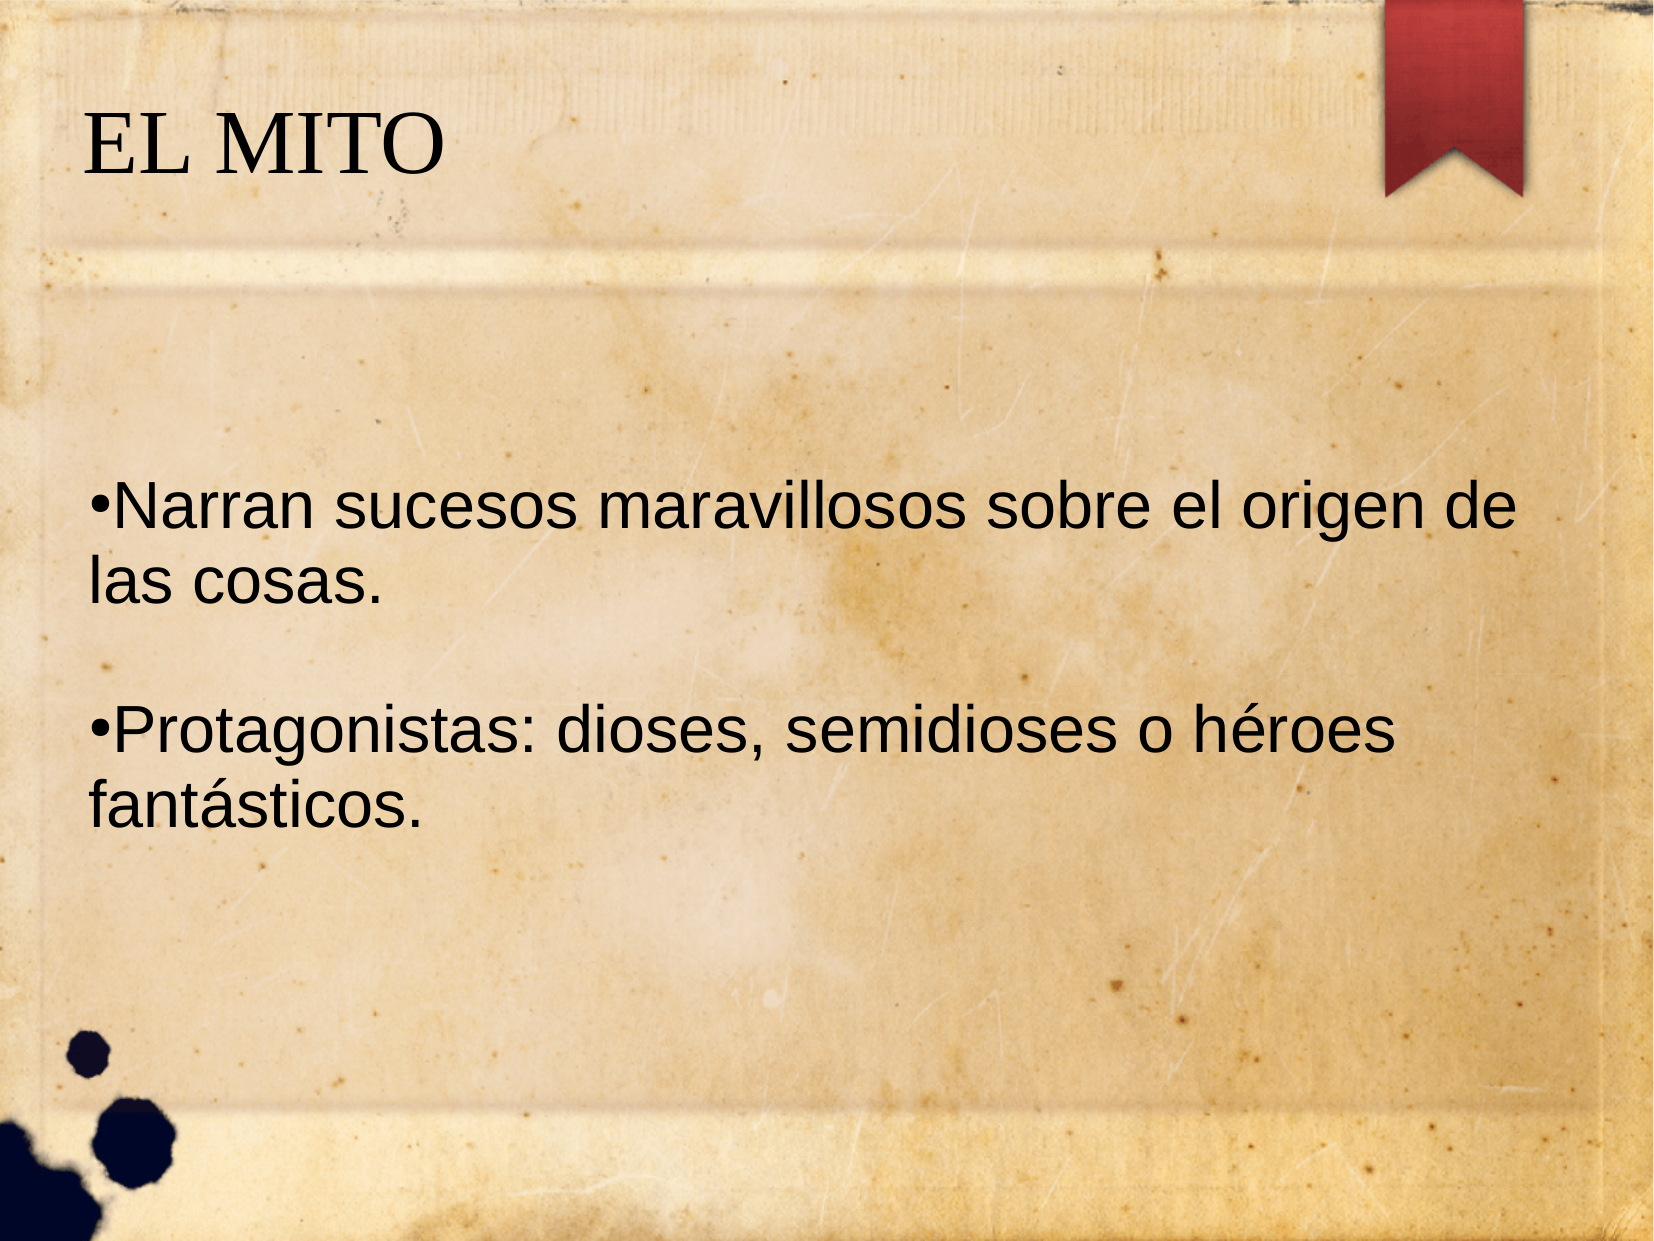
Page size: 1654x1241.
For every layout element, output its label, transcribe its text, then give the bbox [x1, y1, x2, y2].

picture [0, 0, 1654, 1241]
title EL MITO [82, 49, 1347, 237]
subtitle Narran sucesos maravillosos sobre el origen de las cosas. Protagonistas: dioses, semidioses o héroes fantásticos. [88, 295, 1544, 1015]
